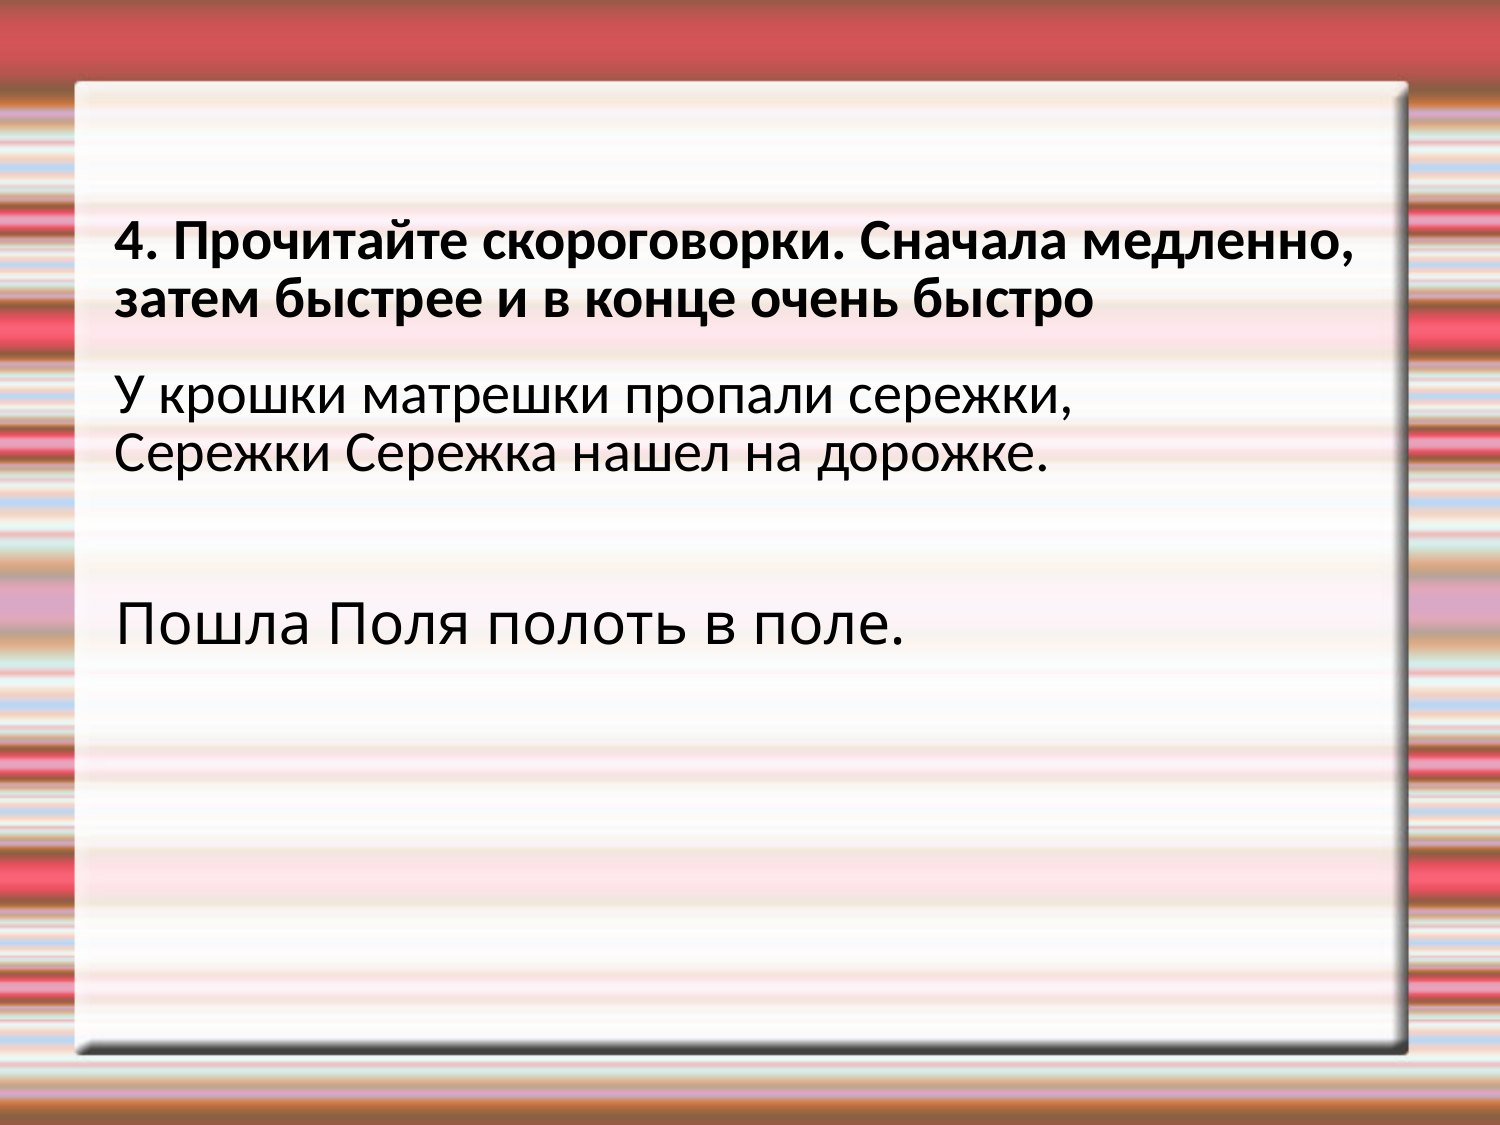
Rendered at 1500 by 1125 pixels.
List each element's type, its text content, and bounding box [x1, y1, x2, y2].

text_box 4. Прочитайте скороговорки. Сначала медленно, затем быстрее и в конце очень быстро У крошки матрешки пропали сережки, Сережки Сережка нашел на дорожке. Пошла Поля полоть в поле. [100, 208, 1500, 670]
